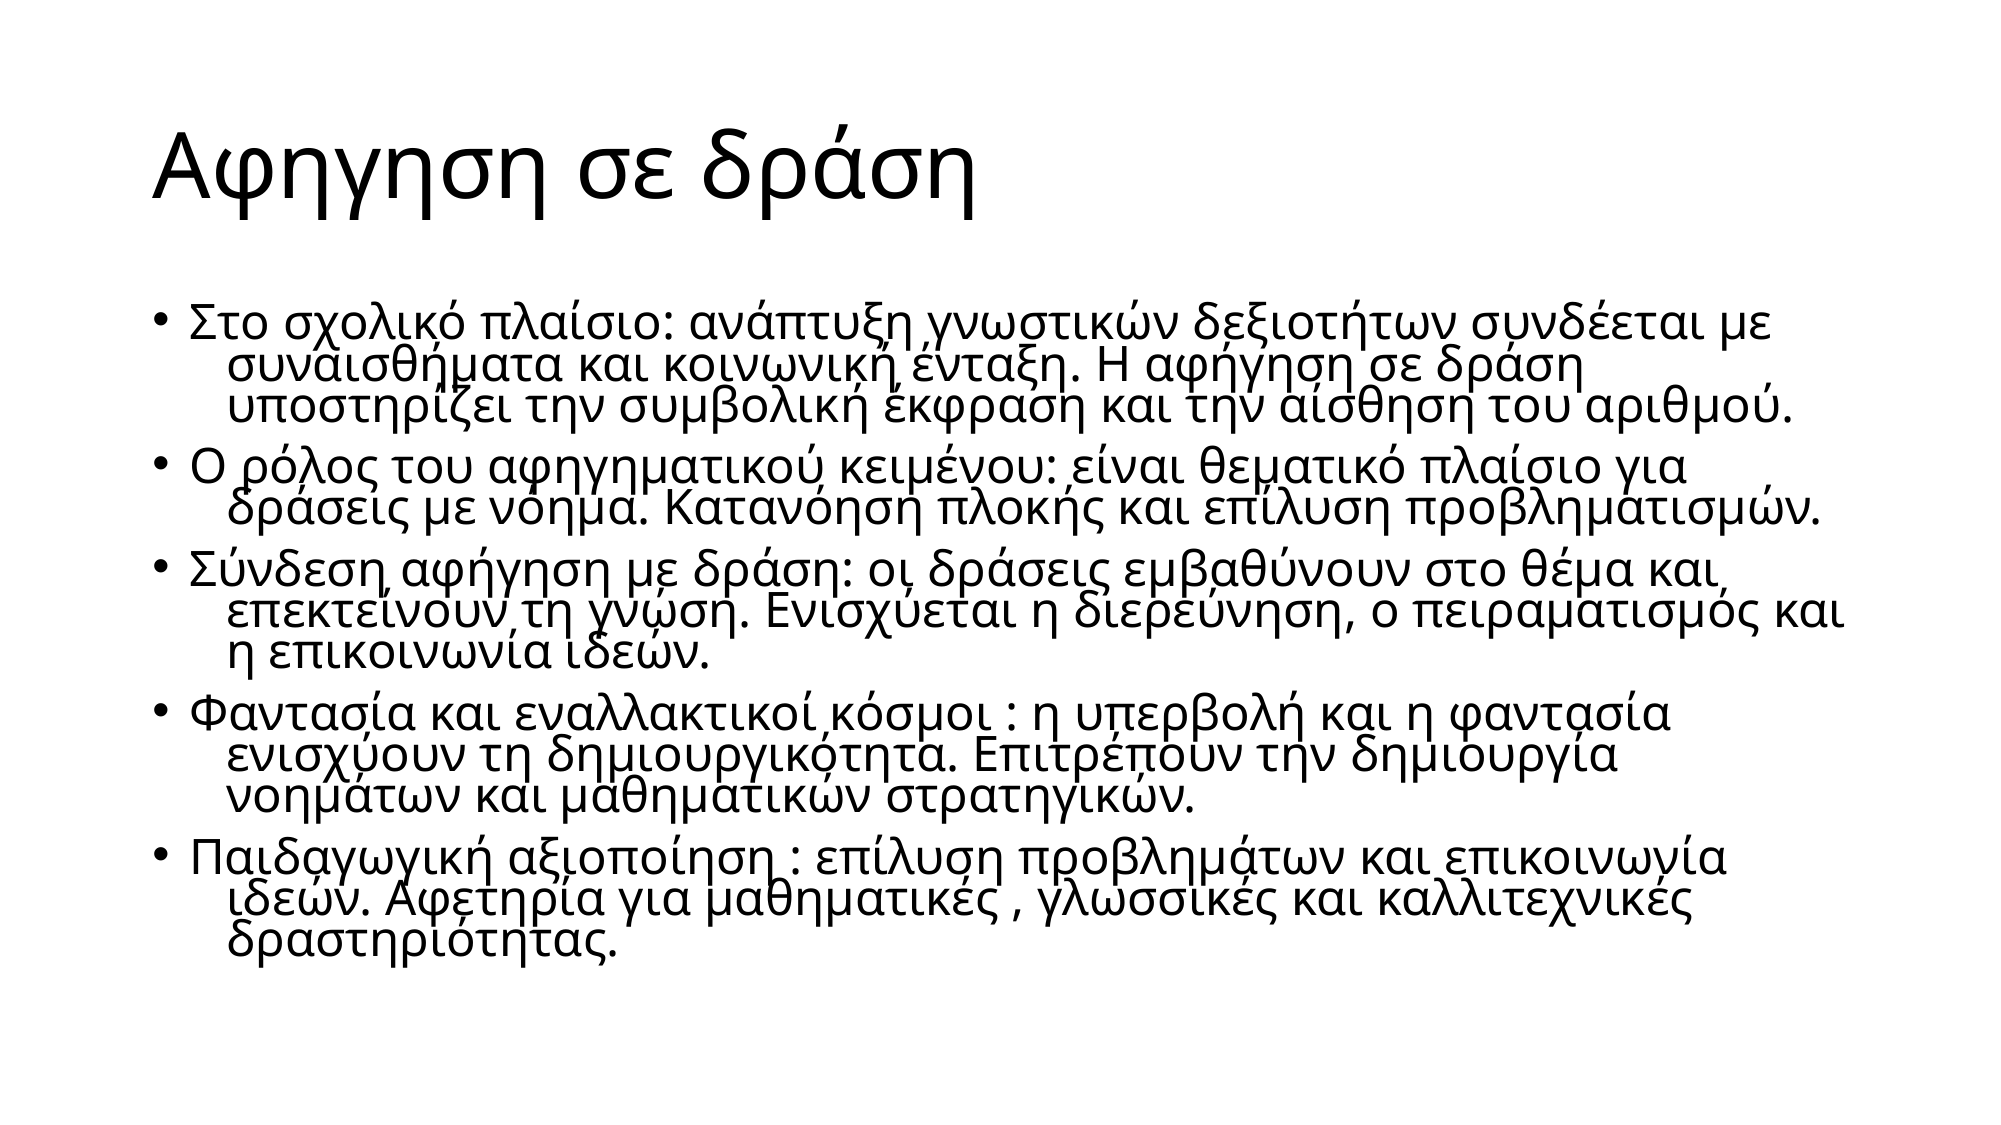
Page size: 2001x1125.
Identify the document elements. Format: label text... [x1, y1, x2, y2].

title Αφηγηση σε δράση [137, 59, 1863, 278]
list Στο σχολικό πλαίσιο: ανάπτυξη γνωστικών δεξιοτήτων συνδέεται με συναισθήματα και κοινωνική ένταξη. Η αφήγηση σε δράση υποστηρίζει την συμβολική έκφραση και την αίσθηση του αριθμού. Ο ρόλος του αφηγηματικού κειμένου: είναι θεματικό πλαίσιο για δράσεις με νόημα. Κατανόηση πλοκής και επίλυση προβληματισμών. Σύνδεση αφήγηση με δράση: οι δράσεις εμβαθύνουν στο θέμα και επεκτείνουν τη γνώση. Ενισχύεται η διερεύνηση, ο πειραματισμός και η επικοινωνία ιδεών. Φαντασία και εναλλακτικοί κόσμοι : η υπερβολή και η φαντασία ενισχύουν τη δημιουργικότητα. Επιτρέπουν την δημιουργία νοημάτων και μαθηματικών στρατηγικών. Παιδαγωγική αξιοποίηση : επίλυση προβλημάτων και επικοινωνία ιδεών. Αφετηρία για μαθηματικές , γλωσσικές και καλλιτεχνικές δραστηριότητας. [137, 299, 1863, 1014]
